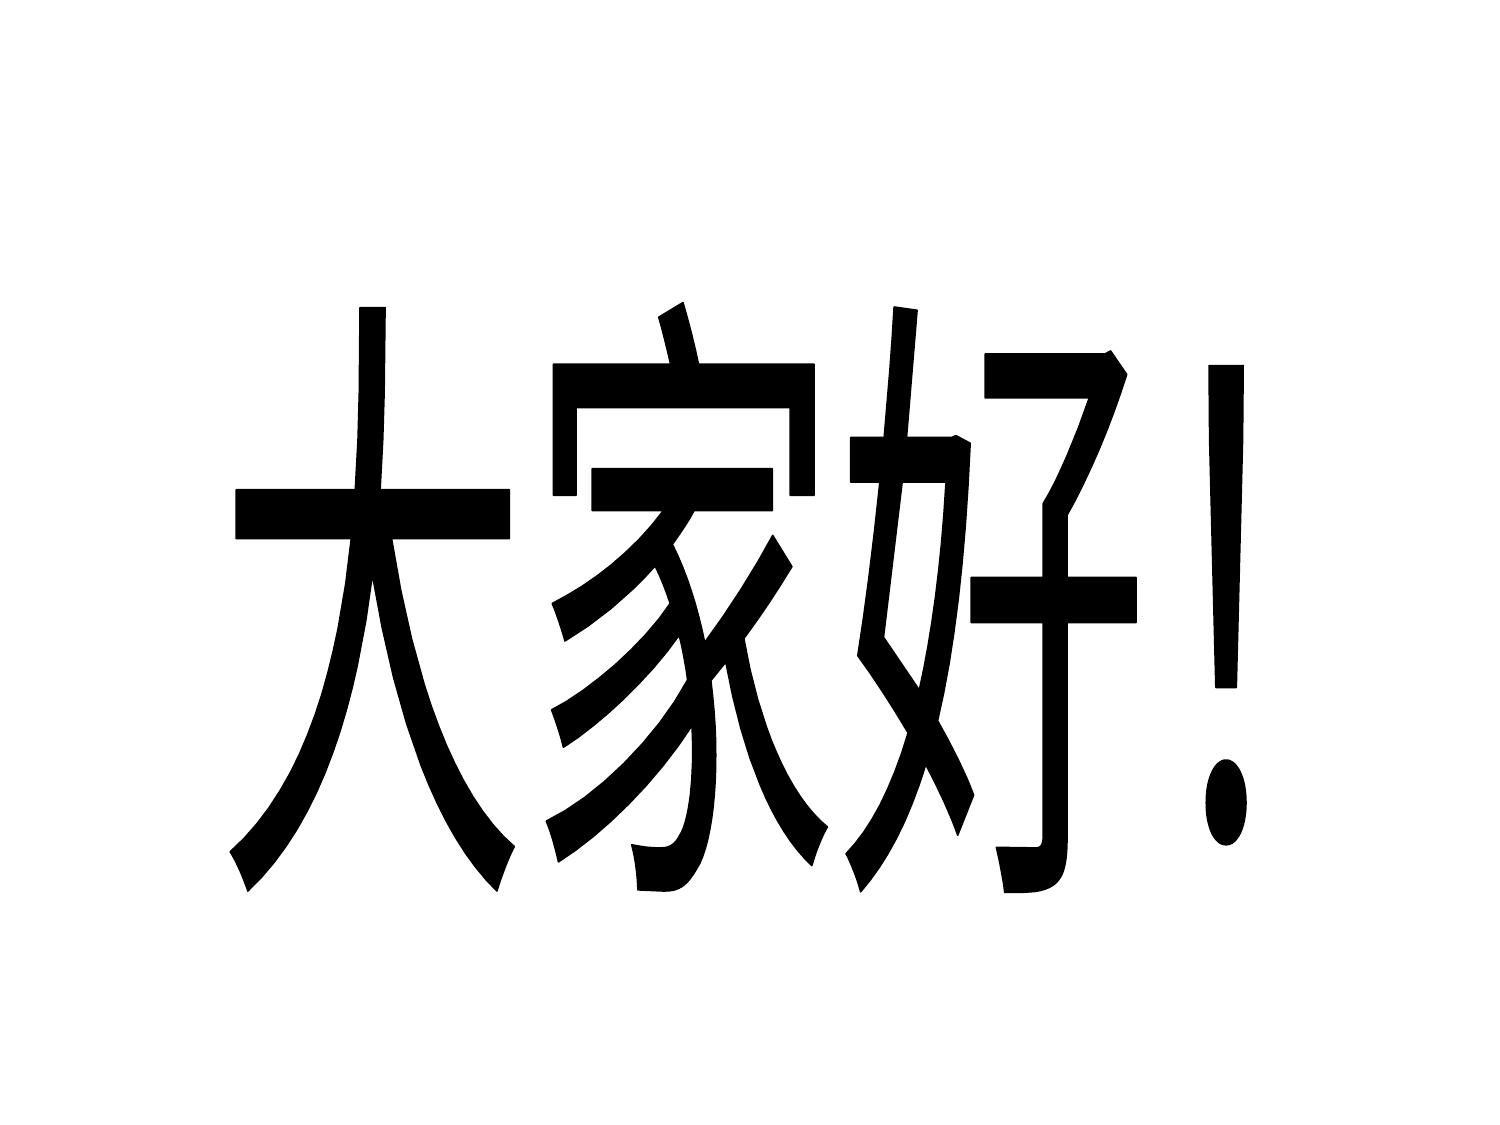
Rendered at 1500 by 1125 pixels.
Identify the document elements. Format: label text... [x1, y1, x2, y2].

text_box 大家好！ [553, 302, 815, 496]
text_box 大家好！ [1209, 365, 1244, 688]
text_box 大家好！ [846, 306, 974, 892]
text_box 大家好！ [971, 350, 1137, 893]
text_box 大家好！ [546, 468, 828, 892]
text_box 大家好！ [230, 307, 515, 892]
text_box 大家好！ [1206, 760, 1247, 845]
